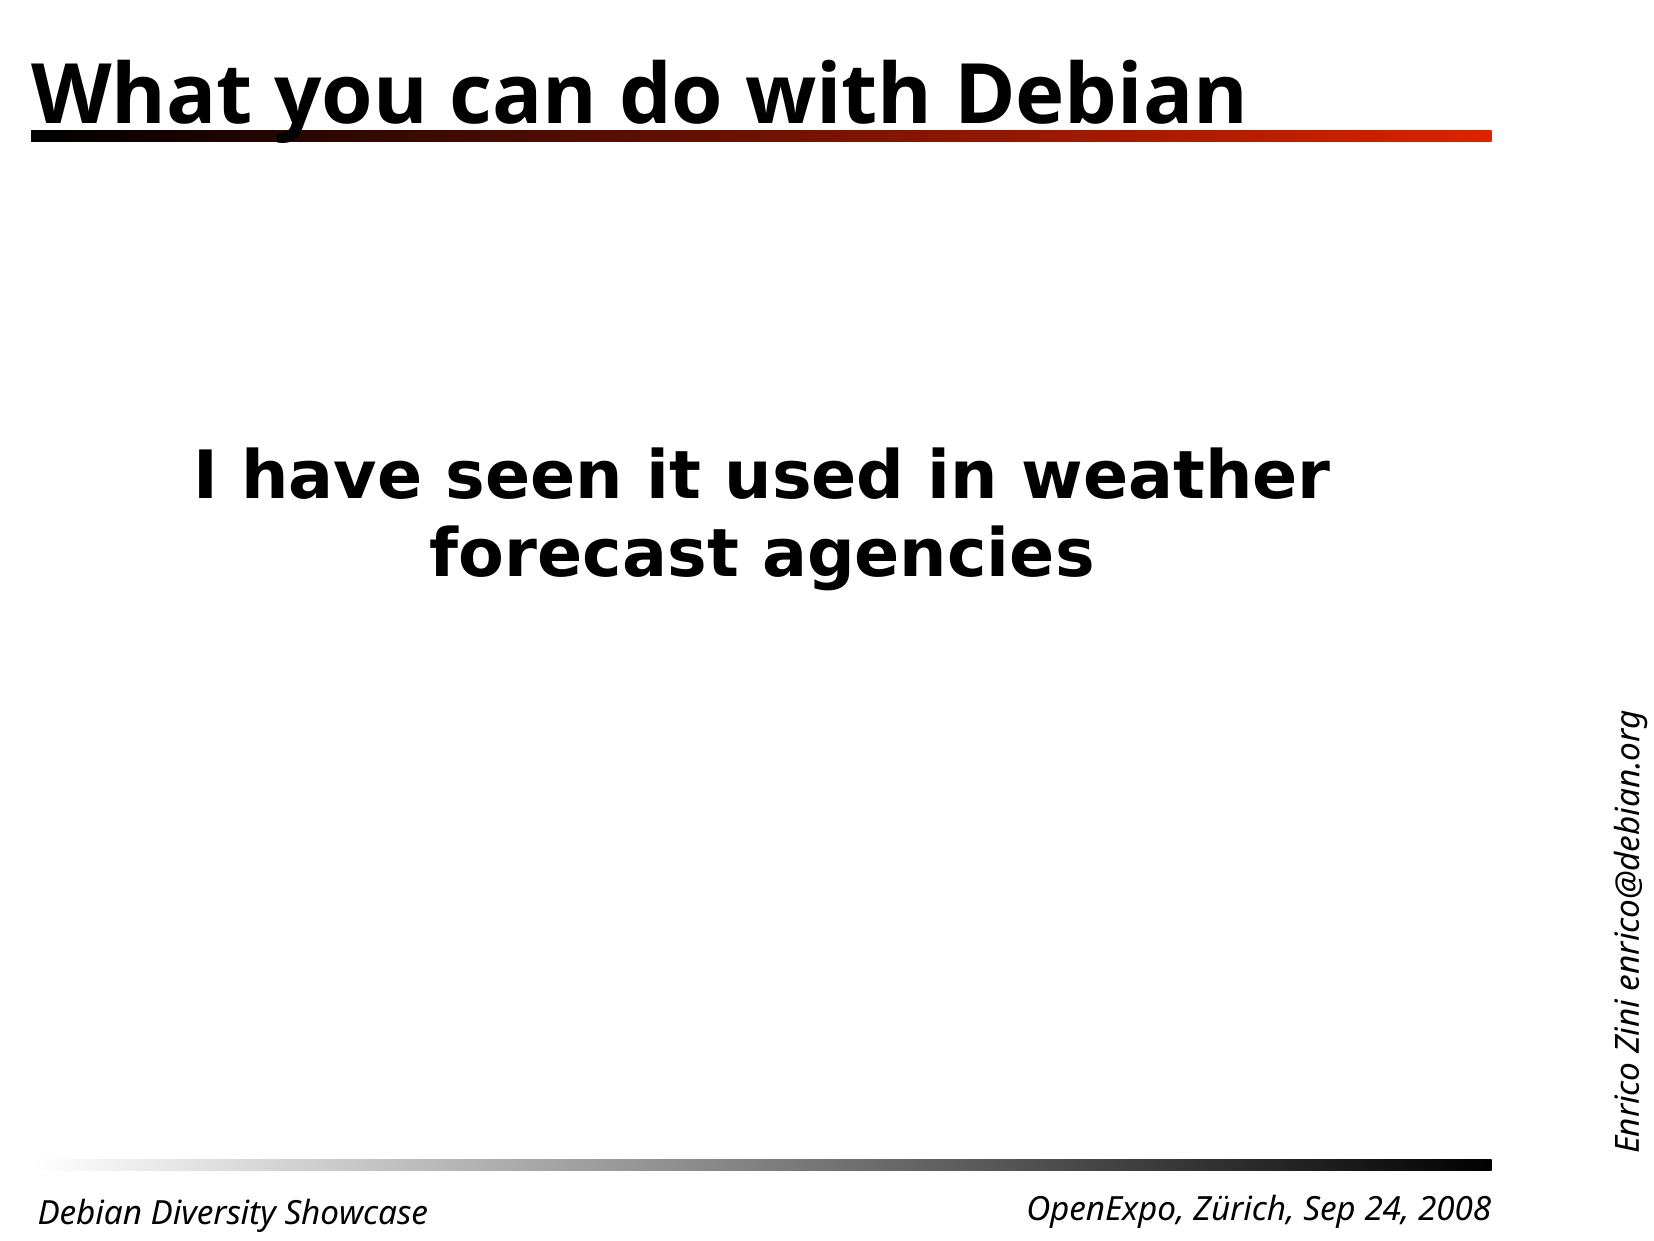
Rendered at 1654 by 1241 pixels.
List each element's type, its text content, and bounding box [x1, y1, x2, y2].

text_box What you can do with Debian [31, 34, 1438, 168]
text_box I have seen it used in weather forecast agencies [30, 436, 1495, 593]
